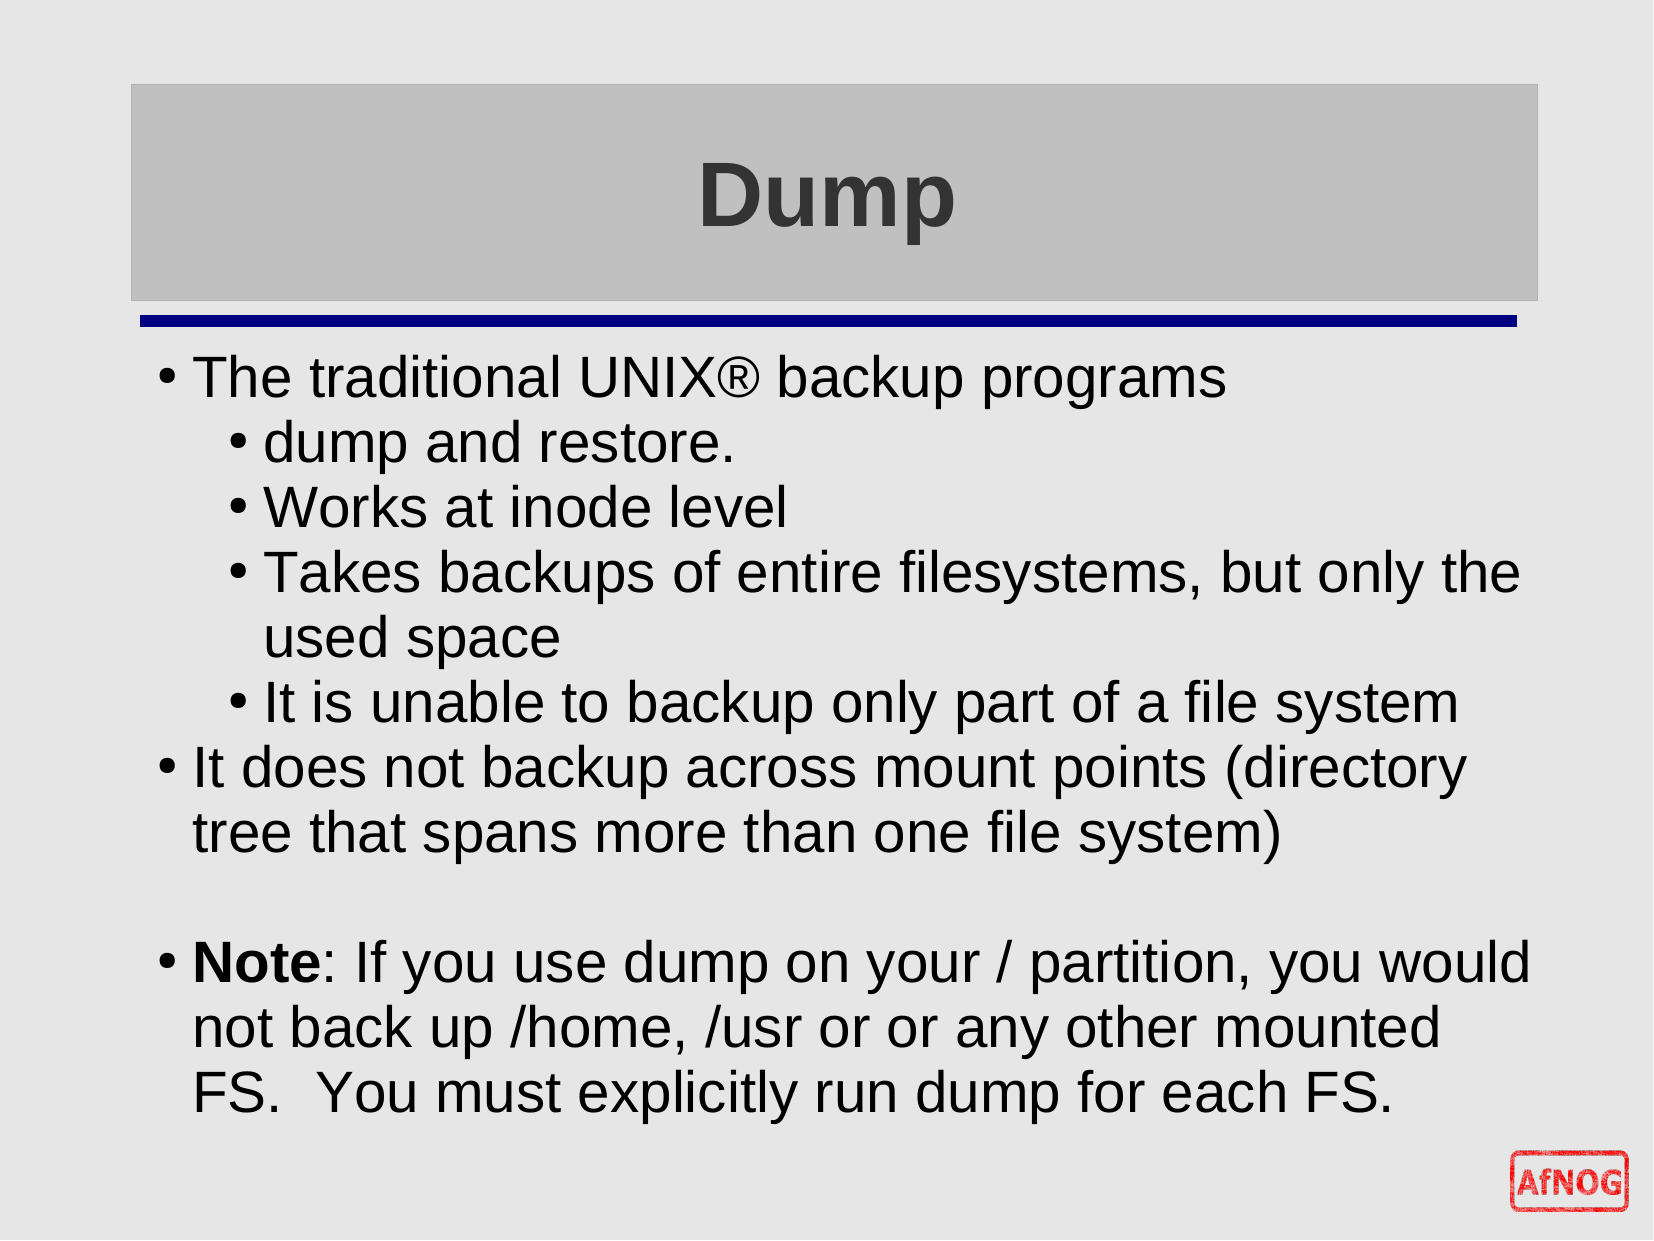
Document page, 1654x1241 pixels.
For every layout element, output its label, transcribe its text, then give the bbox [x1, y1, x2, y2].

list The traditional UNIX® backup programs dump and restore. Works at inode level Takes backups of entire filesystems, but only the used space It is unable to backup only part of a file system It does not backup across mount points (directory tree that spans more than one file system) Note: If you use dump on your / partition, you would not back up /home, /usr or or any other mounted FS. You must explicitly run dump for each FS. [121, 344, 1534, 1191]
title Dump [121, 91, 1534, 299]
picture [1510, 1150, 1629, 1212]
